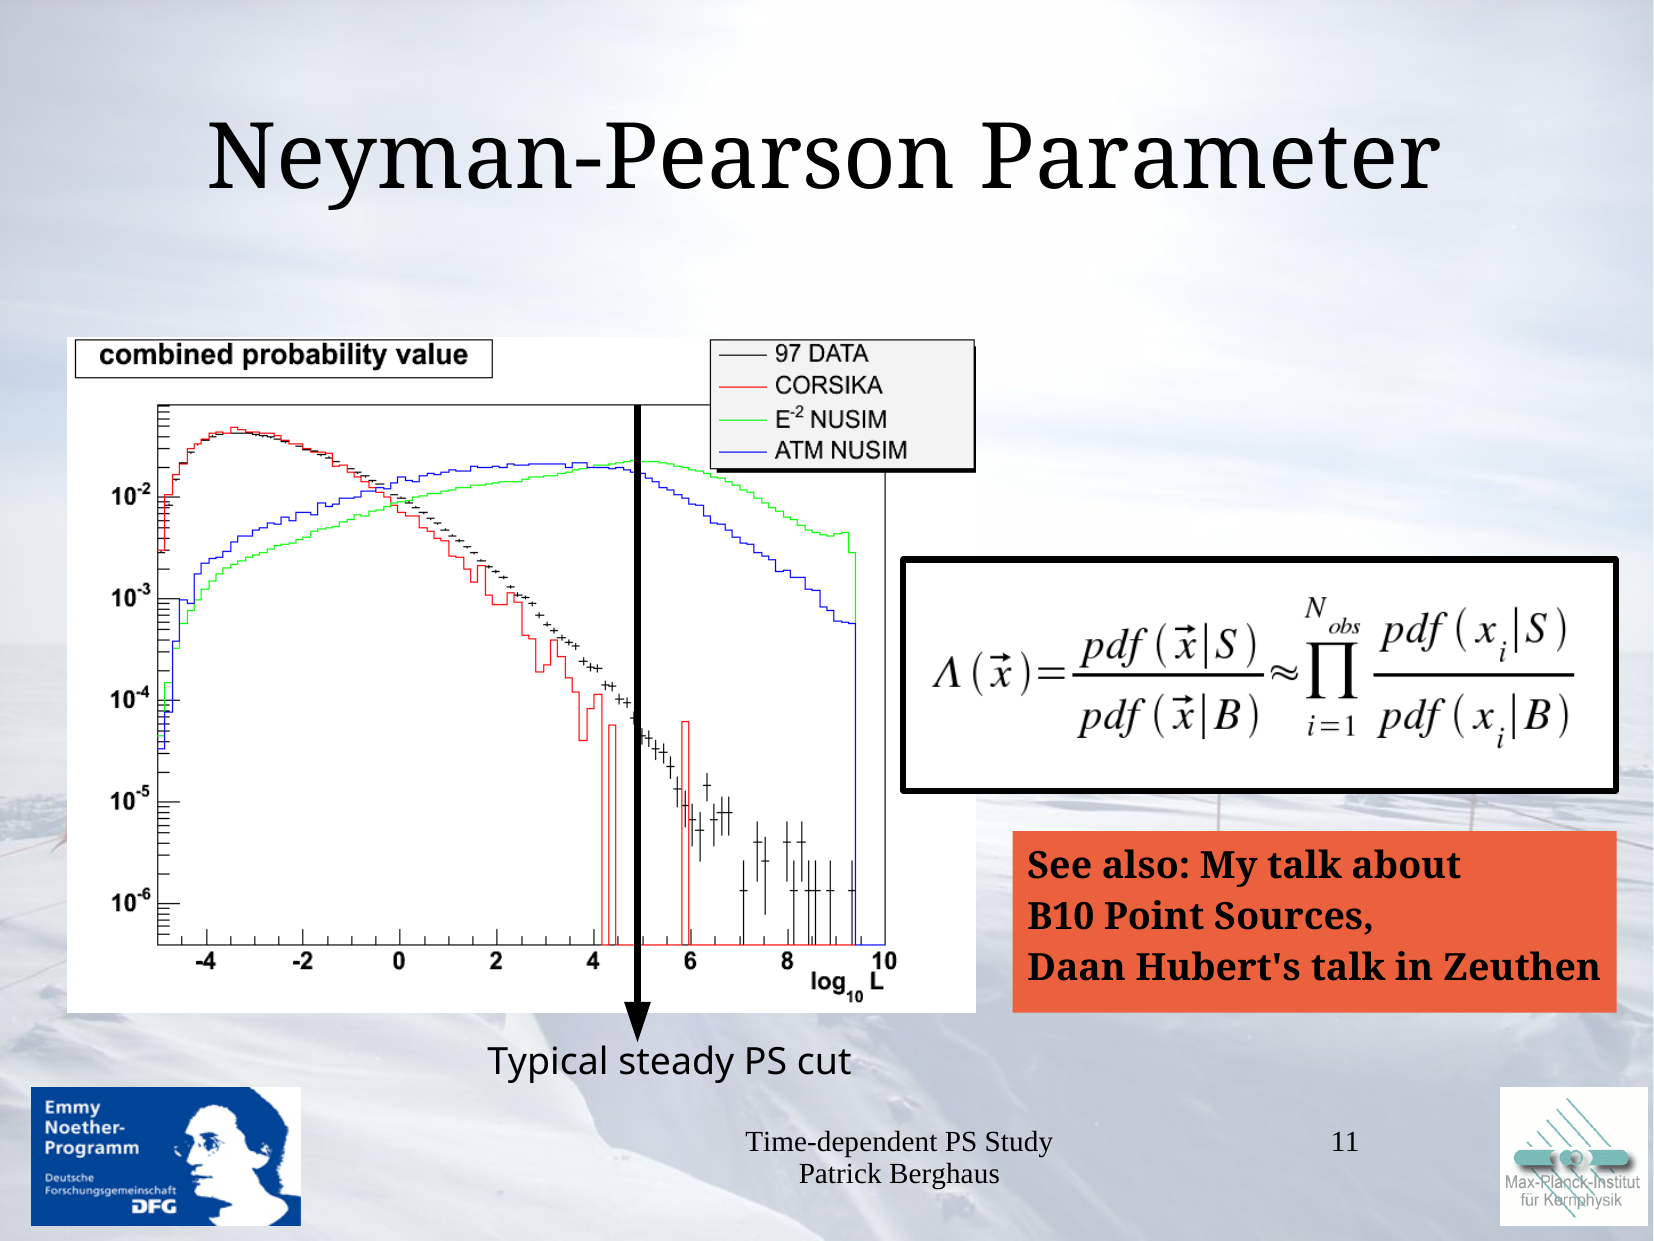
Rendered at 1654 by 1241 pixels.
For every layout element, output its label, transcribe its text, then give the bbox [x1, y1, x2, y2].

title Neyman-Pearson Parameter [75, 49, 1576, 257]
text_box Typical steady PS cut [472, 1027, 863, 1088]
picture [31, 1087, 301, 1226]
text_box See also: My talk about B10 Point Sources, Daan Hubert's talk in Zeuthen [1012, 831, 1567, 1013]
picture [1500, 1087, 1648, 1226]
picture [67, 337, 976, 1013]
picture [906, 562, 1613, 788]
